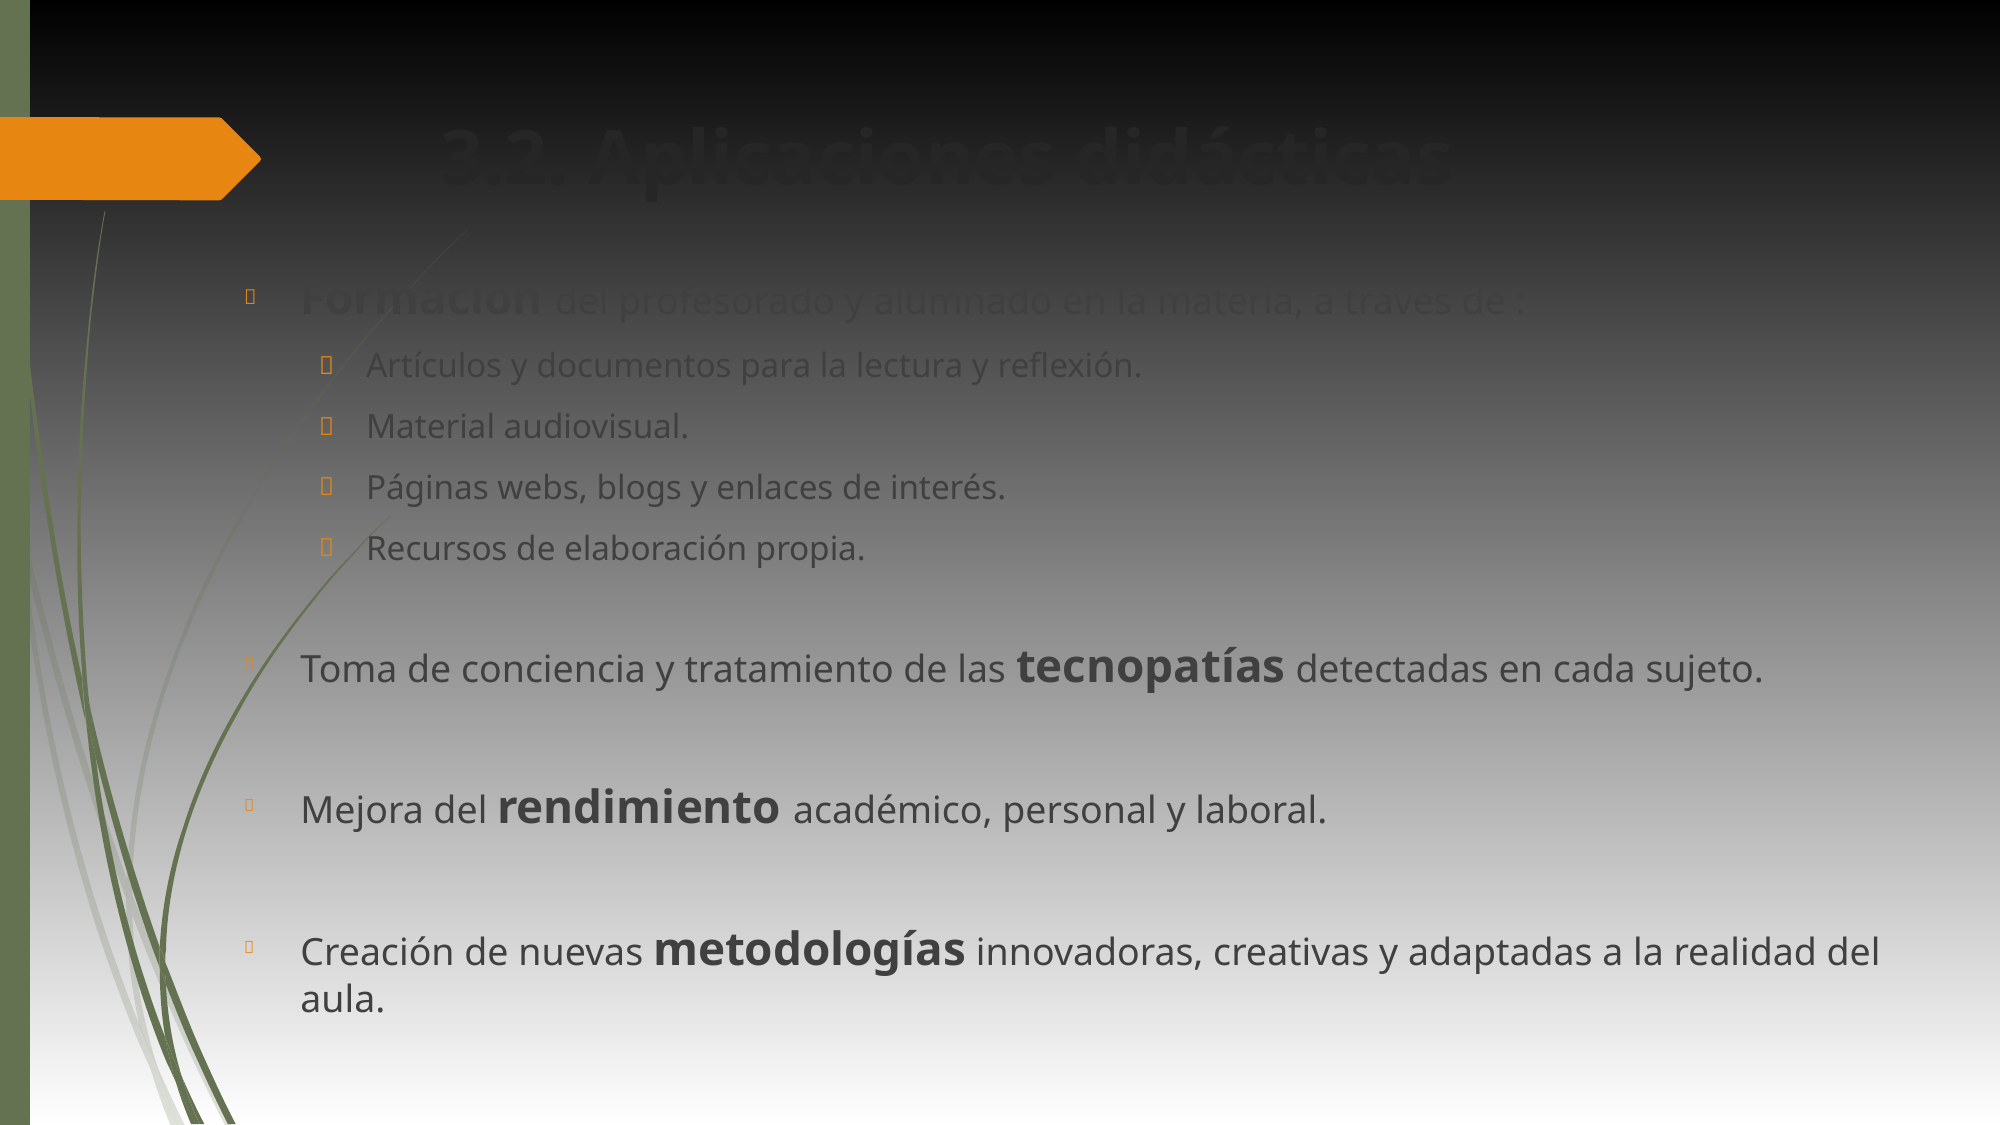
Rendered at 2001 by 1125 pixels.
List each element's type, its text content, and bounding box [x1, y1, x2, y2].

title 3.2. Aplicaciones didácticas [425, 102, 1888, 261]
list Formación del profesorado y alumnado en la materia, a través de : Artículos y documentos para la lectura y reflexión. Material audiovisual. Páginas webs, blogs y enlaces de interés. Recursos de elaboración propia. Toma de conciencia y tratamiento de las tecnopatías detectadas en cada sujeto. Mejora del rendimiento académico, personal y laboral. Creación de nuevas metodologías innovadoras, creativas y adaptadas a la realidad del aula. [229, 261, 1912, 1065]
